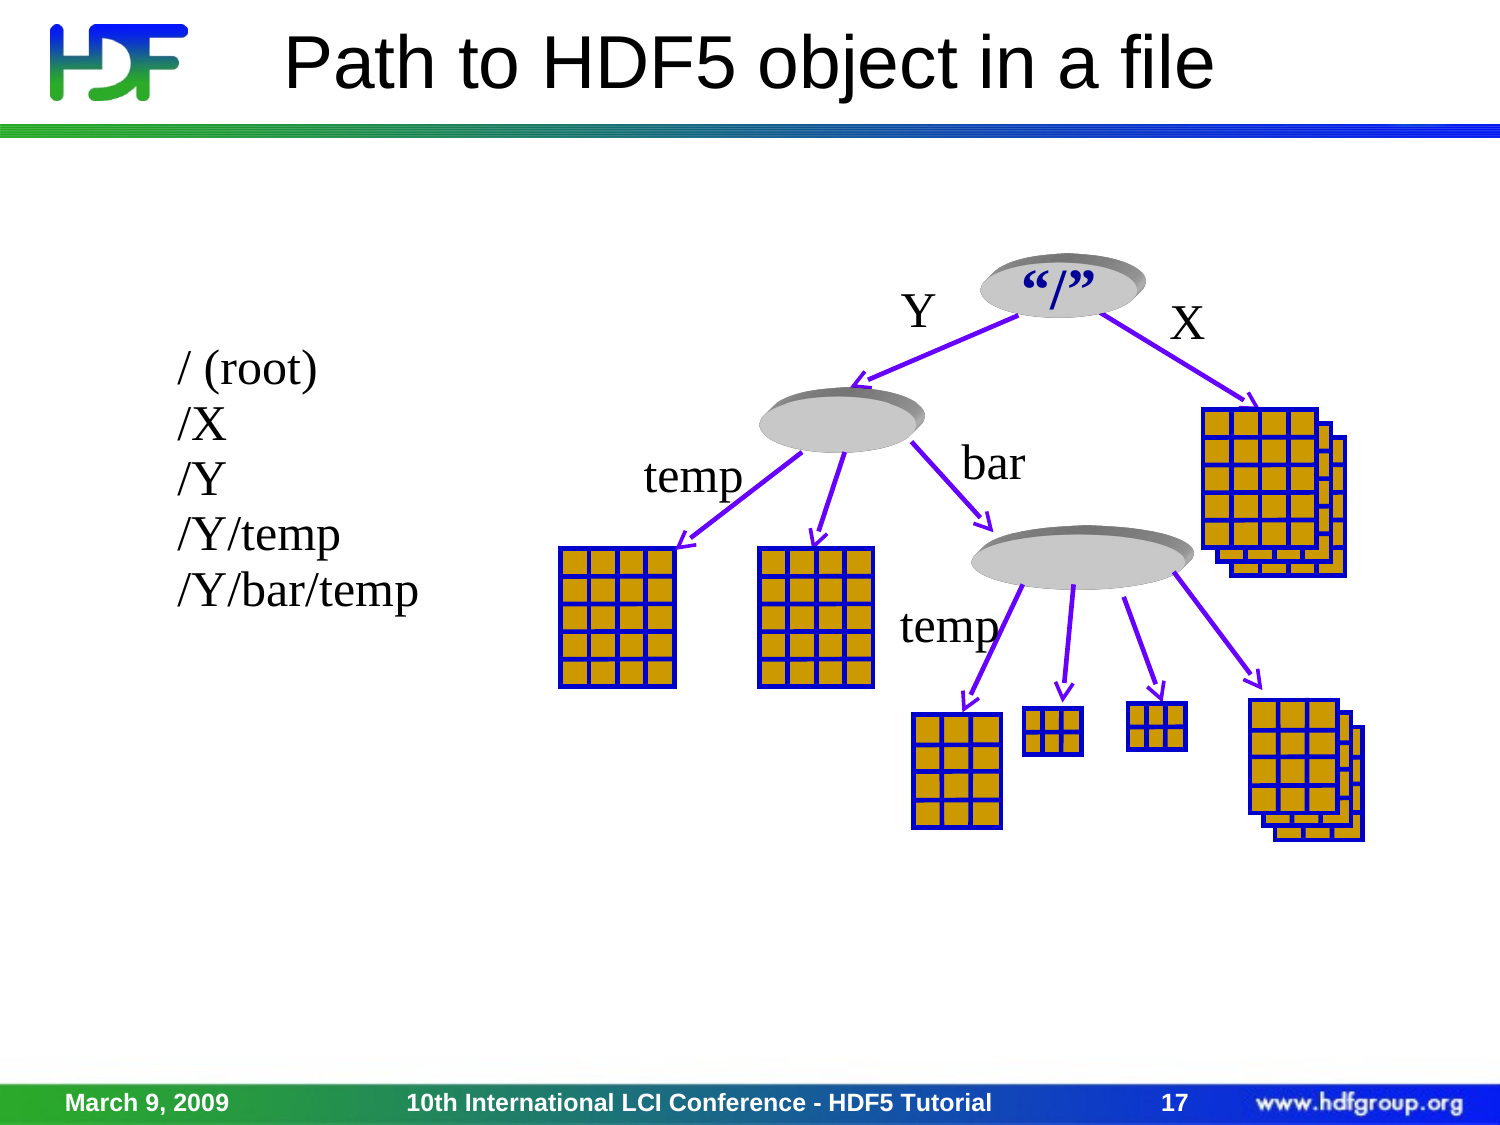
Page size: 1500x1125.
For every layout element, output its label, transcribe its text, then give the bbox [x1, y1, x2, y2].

text_box [819, 548, 846, 574]
text_box [945, 774, 968, 797]
text_box [1249, 733, 1275, 754]
text_box [1249, 699, 1363, 841]
text_box [759, 662, 785, 687]
text_box [819, 607, 842, 629]
text_box [1203, 495, 1229, 517]
text_box [974, 748, 1002, 769]
text_box [759, 607, 785, 629]
text_box [790, 662, 814, 687]
text_box [1262, 468, 1286, 490]
text_box [913, 748, 939, 769]
text_box [1023, 735, 1082, 755]
text_box [1281, 760, 1304, 783]
text_box [973, 774, 1002, 797]
text_box [1045, 708, 1059, 729]
text_box [1262, 495, 1286, 517]
text_box <number> [1112, 1087, 1238, 1125]
text_box [625, 548, 647, 573]
text_box [847, 607, 862, 629]
text_box [1128, 730, 1186, 750]
text_box [1281, 733, 1304, 754]
text_box [847, 634, 862, 656]
text_box [847, 579, 874, 601]
text_box [1203, 409, 1345, 576]
text_box [945, 803, 968, 828]
text_box [1168, 703, 1186, 724]
text_box [1262, 409, 1290, 434]
text_box [790, 634, 814, 656]
text_box March 9, 2009 [49, 1087, 374, 1125]
text_box [759, 634, 785, 656]
text_box [1281, 699, 1304, 727]
text_box [819, 634, 842, 656]
text_box [790, 548, 818, 574]
text_box [1023, 708, 1044, 729]
text_box [648, 579, 675, 601]
text_box temp [862, 590, 1038, 661]
text_box [971, 535, 1184, 590]
text_box [819, 662, 842, 687]
text_box [648, 634, 675, 656]
text_box / (root) /X /Y /Y/temp /Y/bar/temp [87, 277, 625, 712]
text_box Y [824, 274, 1013, 346]
text_box [1249, 699, 1275, 728]
text_box [759, 579, 785, 601]
text_box [945, 714, 968, 742]
text_box [1203, 409, 1233, 435]
text_box [1203, 468, 1229, 490]
text_box [759, 397, 915, 453]
text_box X [1149, 287, 1226, 359]
text_box [625, 634, 643, 656]
text_box [974, 714, 1002, 742]
text_box [790, 579, 814, 601]
text_box [819, 579, 842, 601]
text_box [648, 607, 675, 629]
text_box temp [625, 440, 788, 511]
text_box [847, 548, 874, 573]
text_box [913, 714, 939, 742]
text_box [1234, 468, 1258, 490]
text_box [625, 607, 643, 629]
text_box [790, 607, 814, 629]
text_box [1249, 760, 1275, 783]
text_box 10th International LCI Conference - HDF5 Tutorial [374, 1087, 1026, 1125]
text_box [648, 548, 675, 573]
text_box [1064, 708, 1082, 729]
text_box [913, 774, 939, 797]
text_box [759, 548, 789, 574]
text_box [625, 579, 643, 601]
text_box bar [899, 427, 1088, 499]
text_box [1234, 409, 1261, 435]
text_box [1234, 440, 1258, 462]
title Path to HDF5 object in a file [99, 12, 1401, 113]
text_box [1203, 440, 1229, 462]
picture [0, 0, 1500, 1125]
text_box [1262, 440, 1286, 462]
text_box [1149, 703, 1163, 724]
text_box [1234, 495, 1258, 517]
text_box [847, 662, 874, 687]
text_box [1128, 703, 1148, 724]
text_box [945, 748, 968, 769]
text_box [625, 662, 643, 687]
text_box [973, 803, 1002, 828]
text_box [648, 662, 675, 687]
text_box [913, 803, 939, 828]
